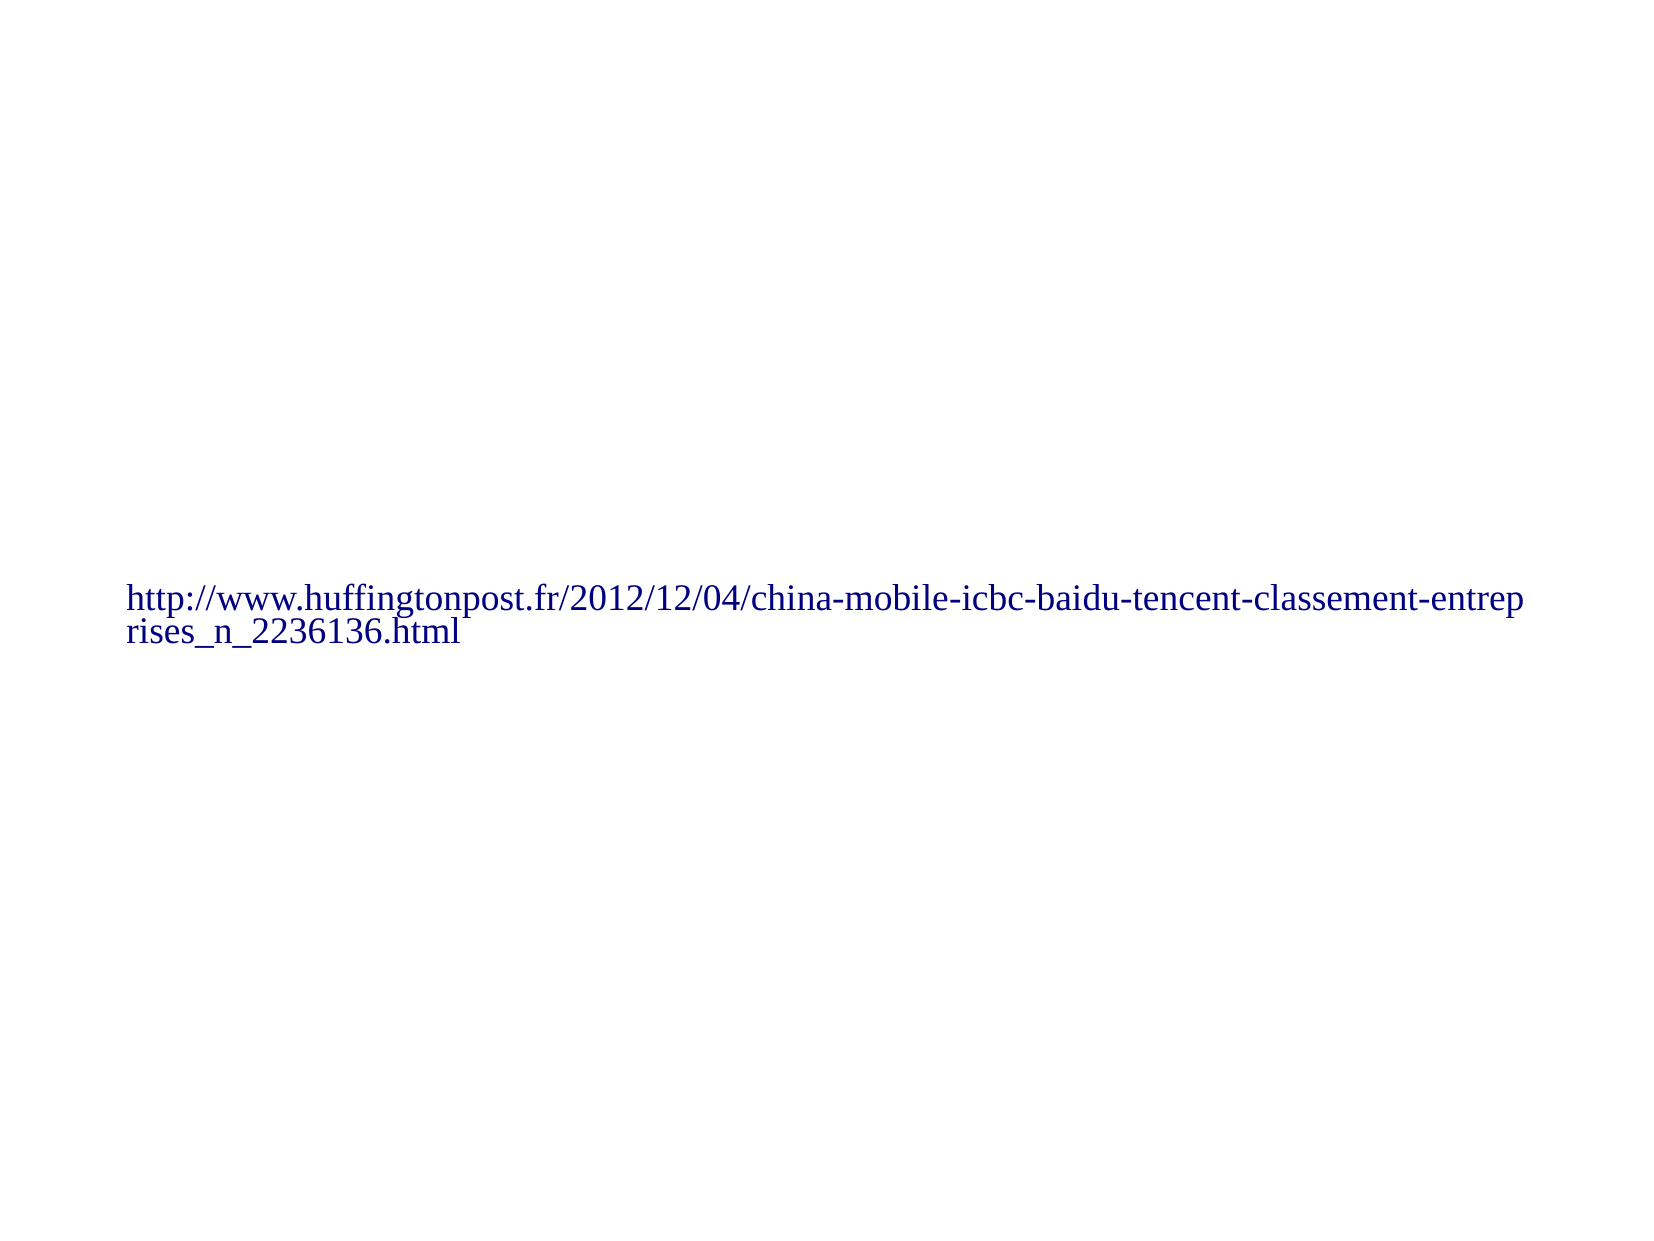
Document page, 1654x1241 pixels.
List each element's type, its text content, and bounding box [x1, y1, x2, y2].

text_box http://www.huffingtonpost.fr/2012/12/04/china-mobile-icbc-baidu-tencent-classement-entreprises_n_2236136.html [111, 569, 1543, 670]
